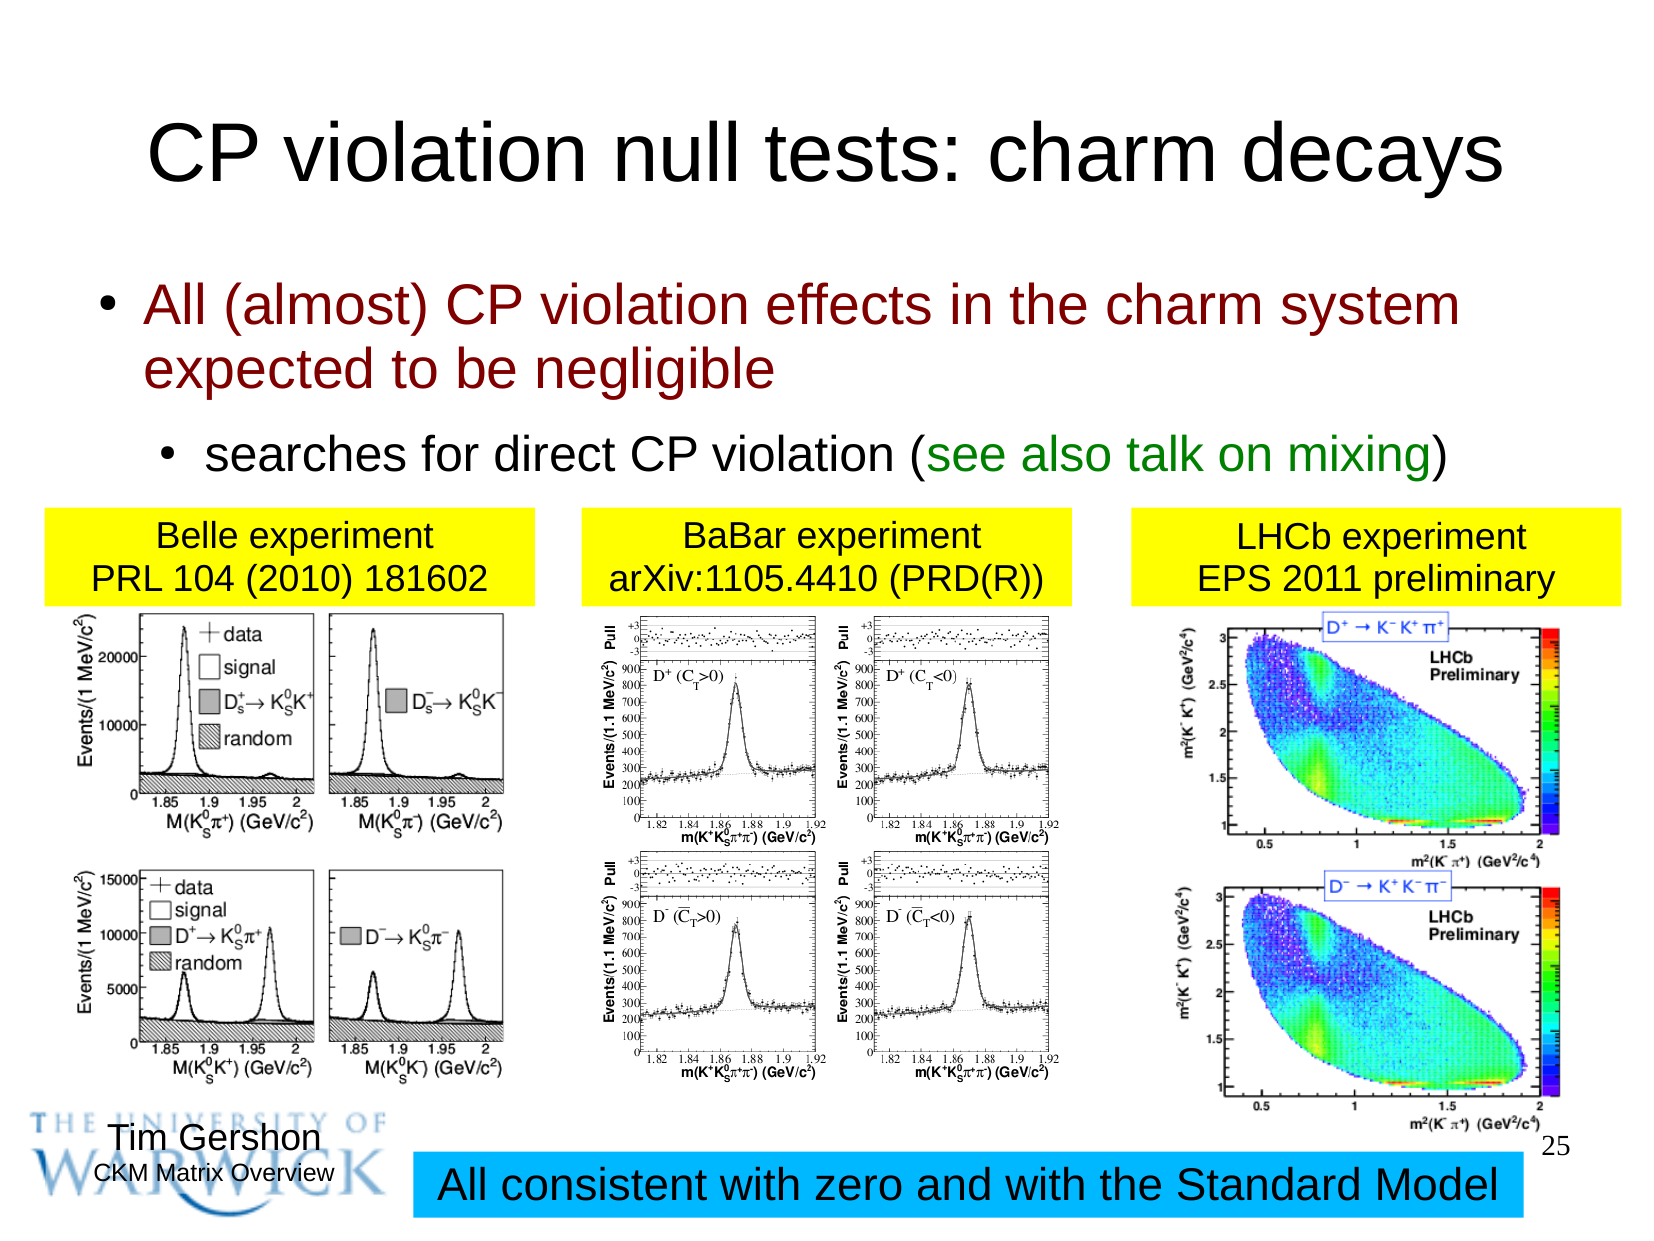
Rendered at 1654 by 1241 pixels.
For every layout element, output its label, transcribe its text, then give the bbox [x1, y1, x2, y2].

text_box Tim Gershon CKM Matrix Overview [45, 1108, 384, 1194]
text_box All consistent with zero and with the Standard Model [413, 1151, 1524, 1218]
title CP violation null tests: charm decays [82, 56, 1571, 250]
text_box LHCb experiment EPS 2011 preliminary [1131, 507, 1622, 607]
list All (almost) CP violation effects in the charm system expected to be negligible searches for direct CP violation (see also talk on mixing) [82, 272, 1571, 485]
text_box BaBar experiment arXiv:1105.4410 (PRD(R)) [581, 507, 1072, 607]
picture [1170, 608, 1571, 1134]
text_box Belle experiment PRL 104 (2010) 181602 [44, 507, 535, 607]
picture [588, 607, 1066, 1089]
picture [58, 607, 520, 1093]
picture [19, 1106, 406, 1232]
